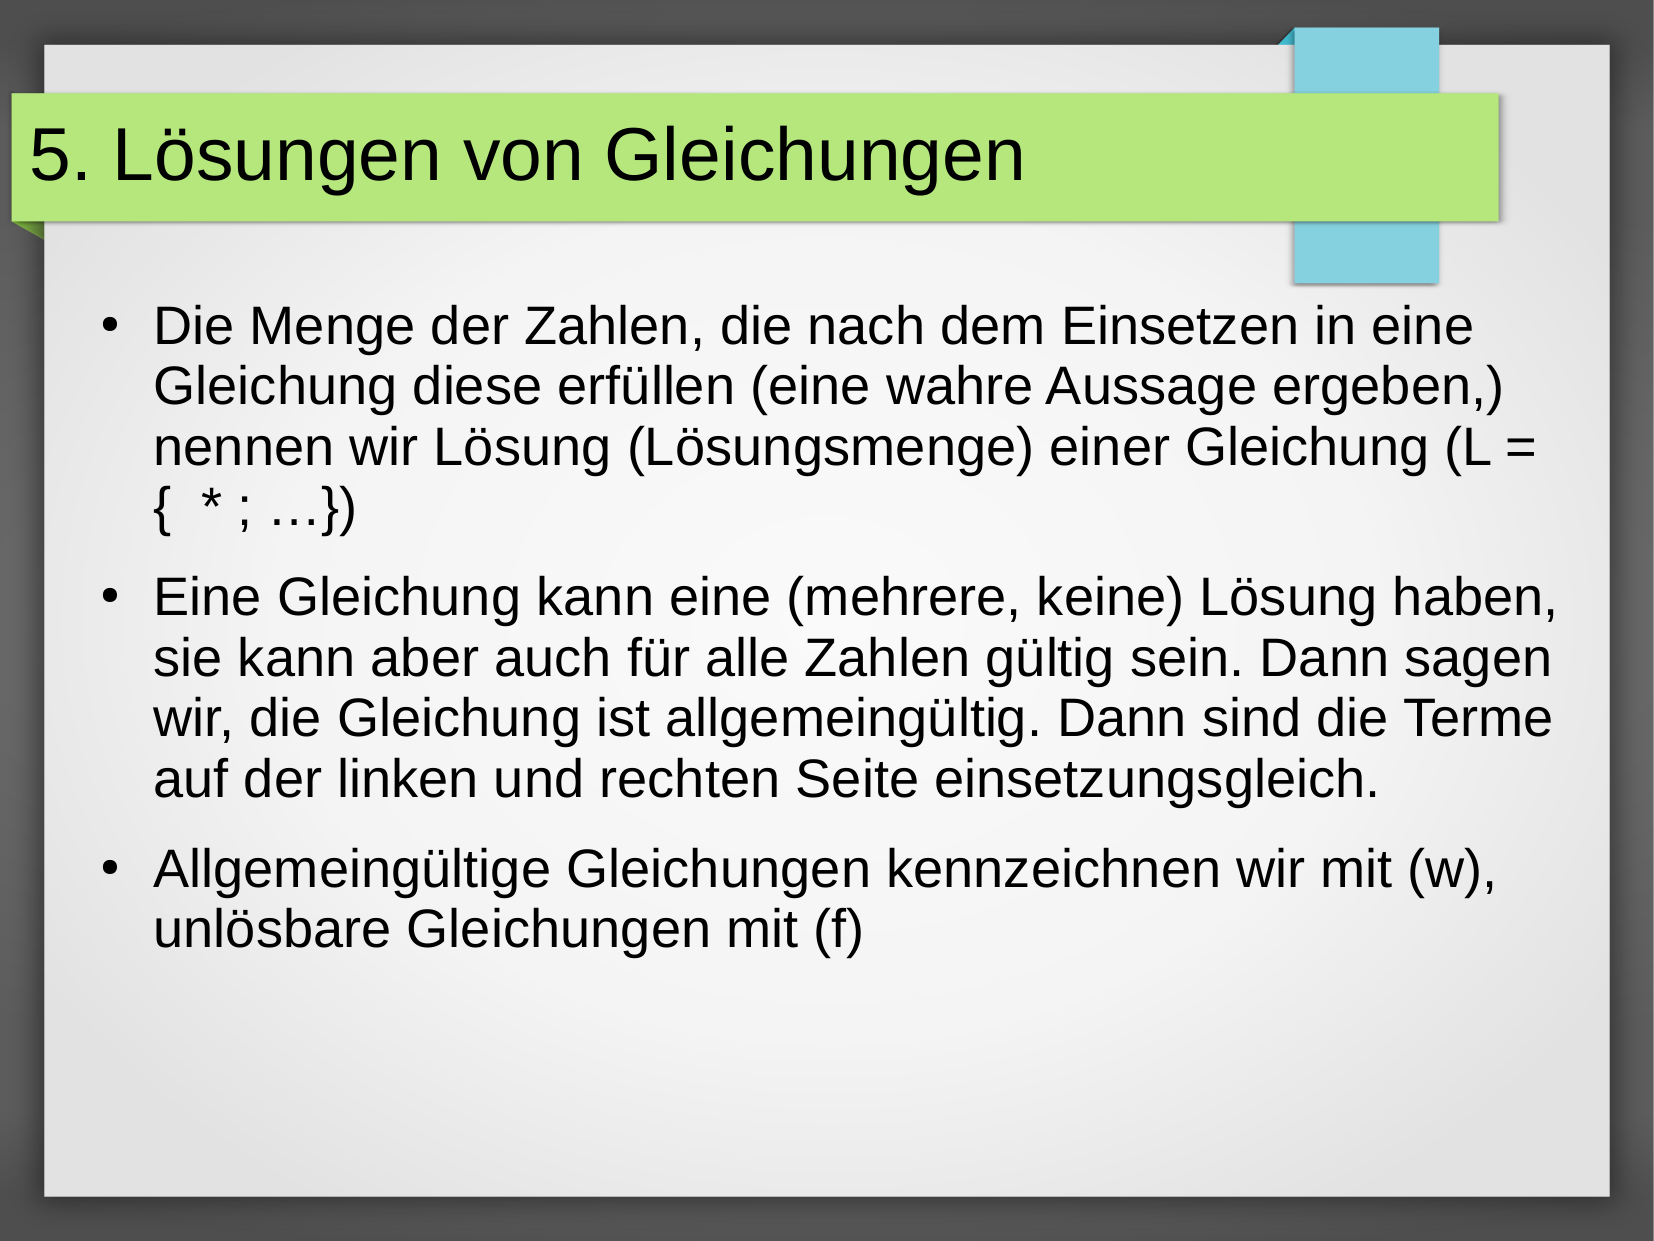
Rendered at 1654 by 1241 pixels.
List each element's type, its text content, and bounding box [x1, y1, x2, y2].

title 5. Lösungen von Gleichungen [29, 84, 1518, 225]
list Die Menge der Zahlen, die nach dem Einsetzen in eine Gleichung diese erfüllen (eine wahre Aussage ergeben,) nennen wir Lösung (Lösungsmenge) einer Gleichung (L = { * ; …}) Eine Gleichung kann eine (mehrere, keine) Lösung haben, sie kann aber auch für alle Zahlen gültig sein. Dann sagen wir, die Gleichung ist allgemeingültig. Dann sind die Terme auf der linken und rechten Seite einsetzungsgleich. Allgemeingültige Gleichungen kennzeichnen wir mit (w), unlösbare Gleichungen mit (f) [82, 295, 1571, 1015]
picture [0, 0, 1654, 1241]
